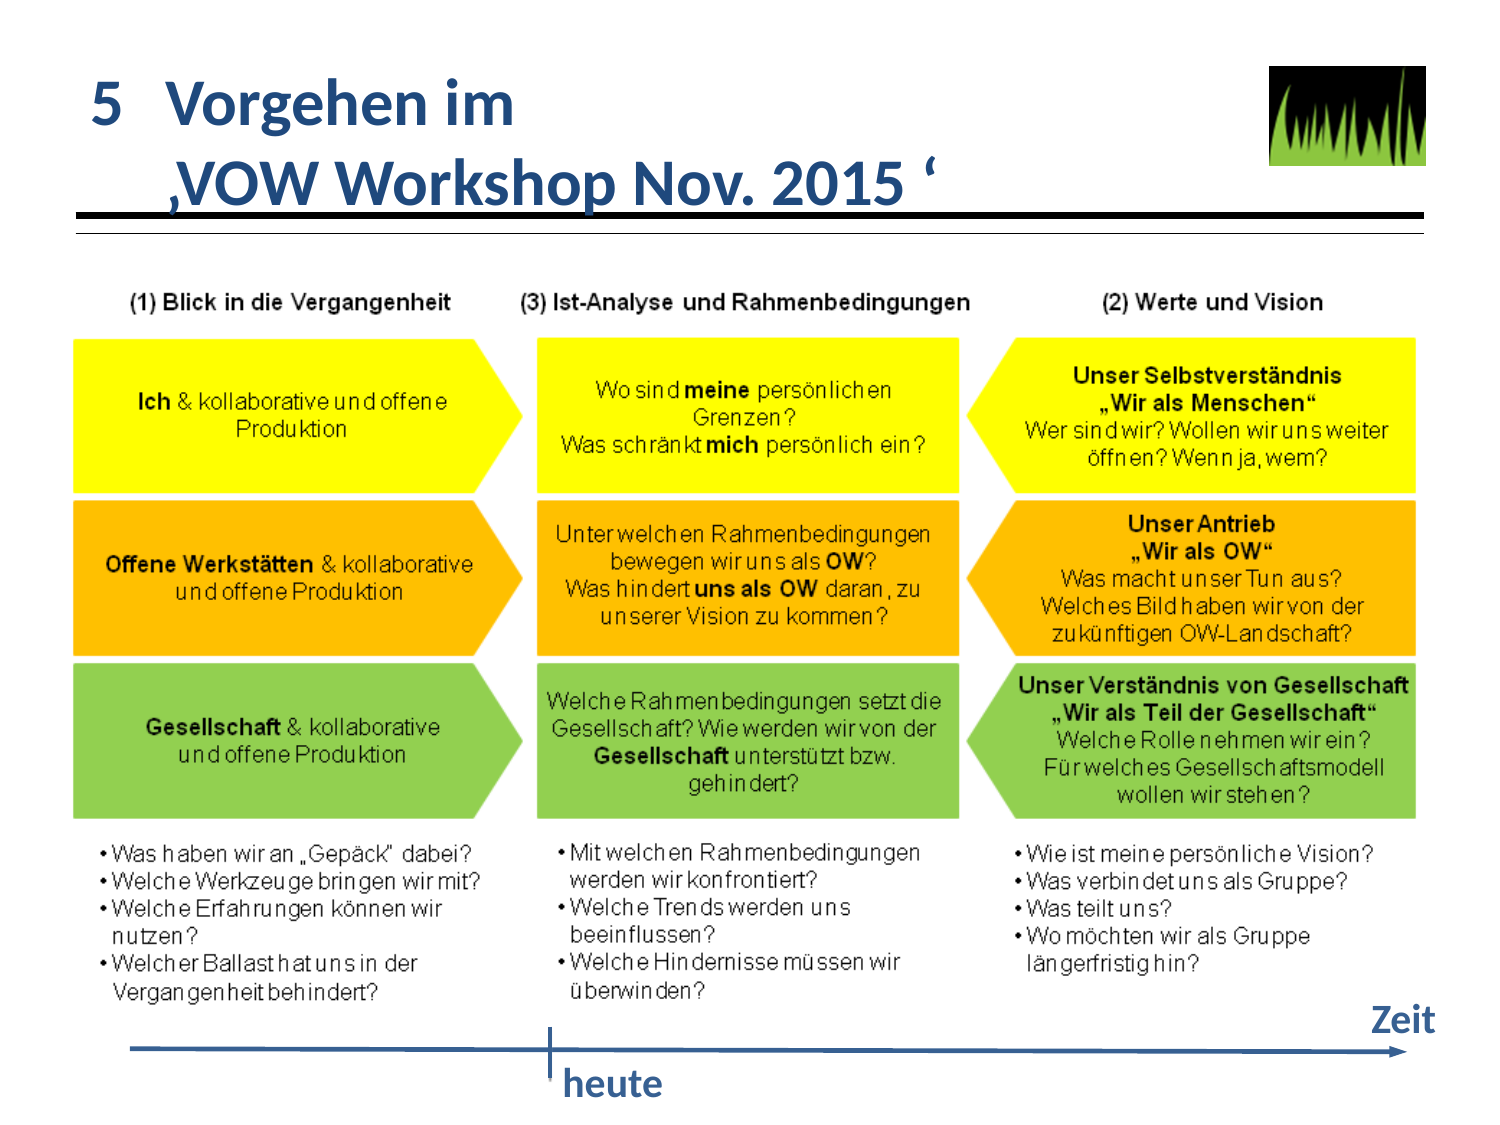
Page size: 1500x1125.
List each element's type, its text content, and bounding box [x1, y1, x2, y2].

picture [1269, 66, 1426, 166]
title 5 Vorgehen im ‚VOW Workshop Nov. 2015 ‘ [75, 45, 1426, 233]
text_box heute [547, 1048, 665, 1107]
picture [59, 273, 1442, 1036]
text_box Zeit [1356, 984, 1442, 1043]
